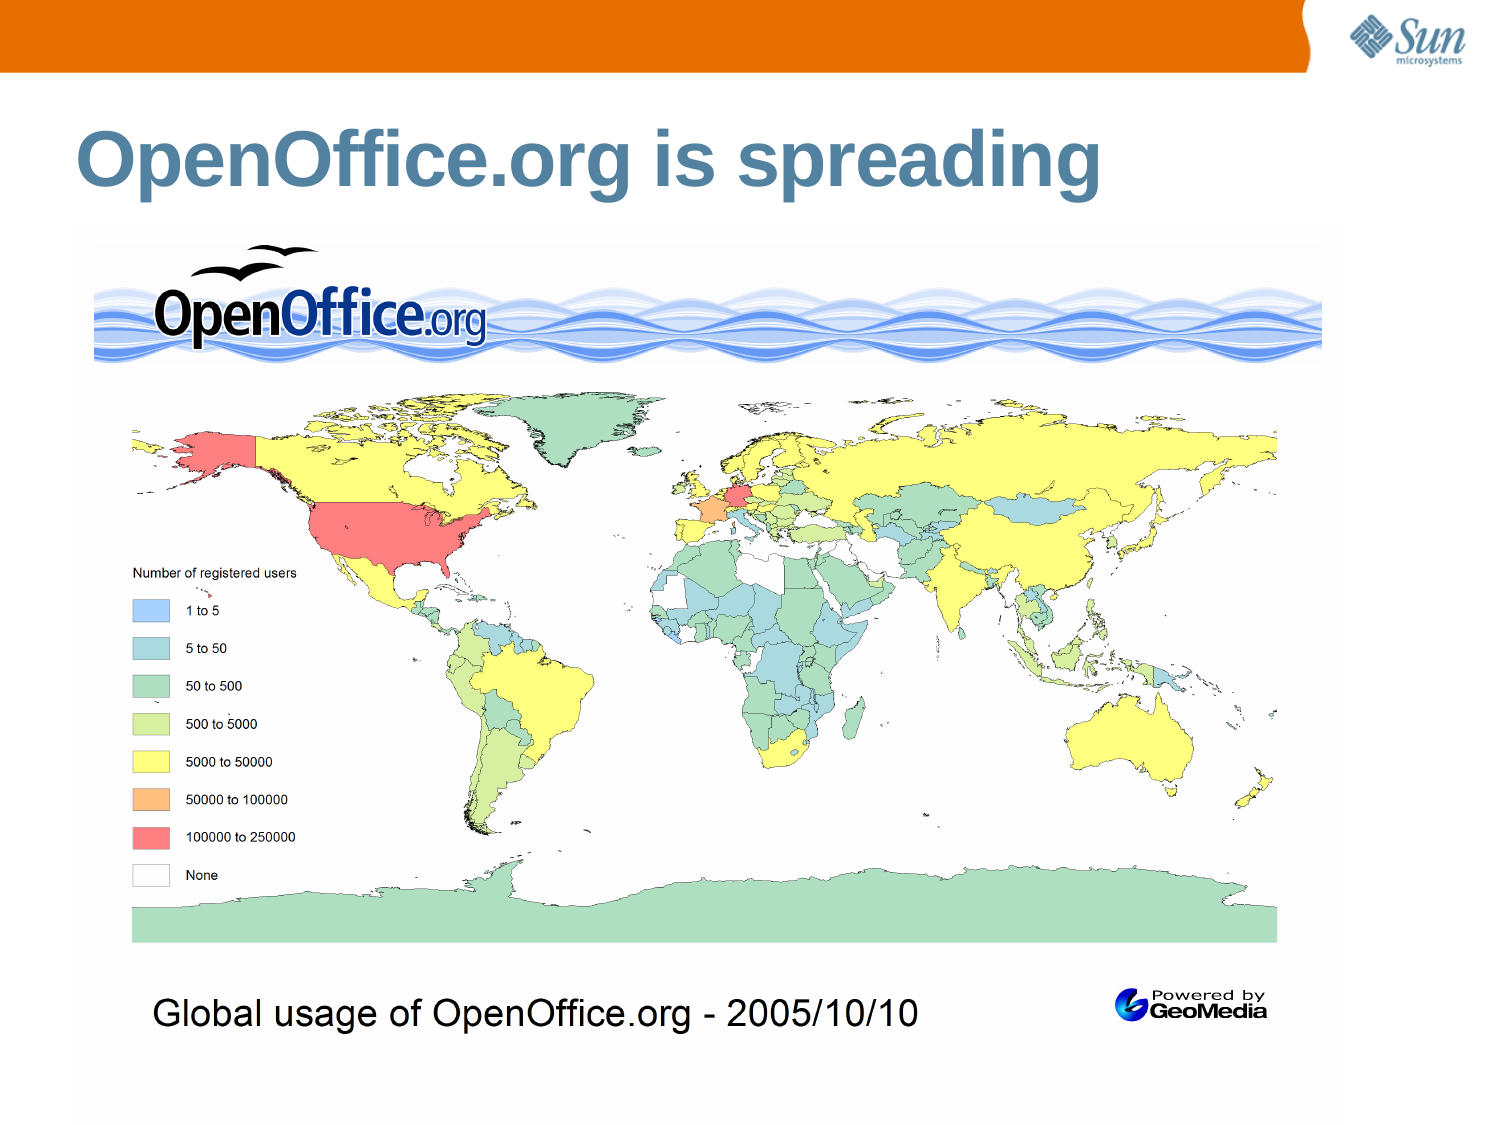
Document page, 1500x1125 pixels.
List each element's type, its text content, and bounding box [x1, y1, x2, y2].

picture [0, 0, 1500, 75]
picture [70, 225, 1344, 1125]
title OpenOffice.org is spreading [75, 122, 1438, 228]
